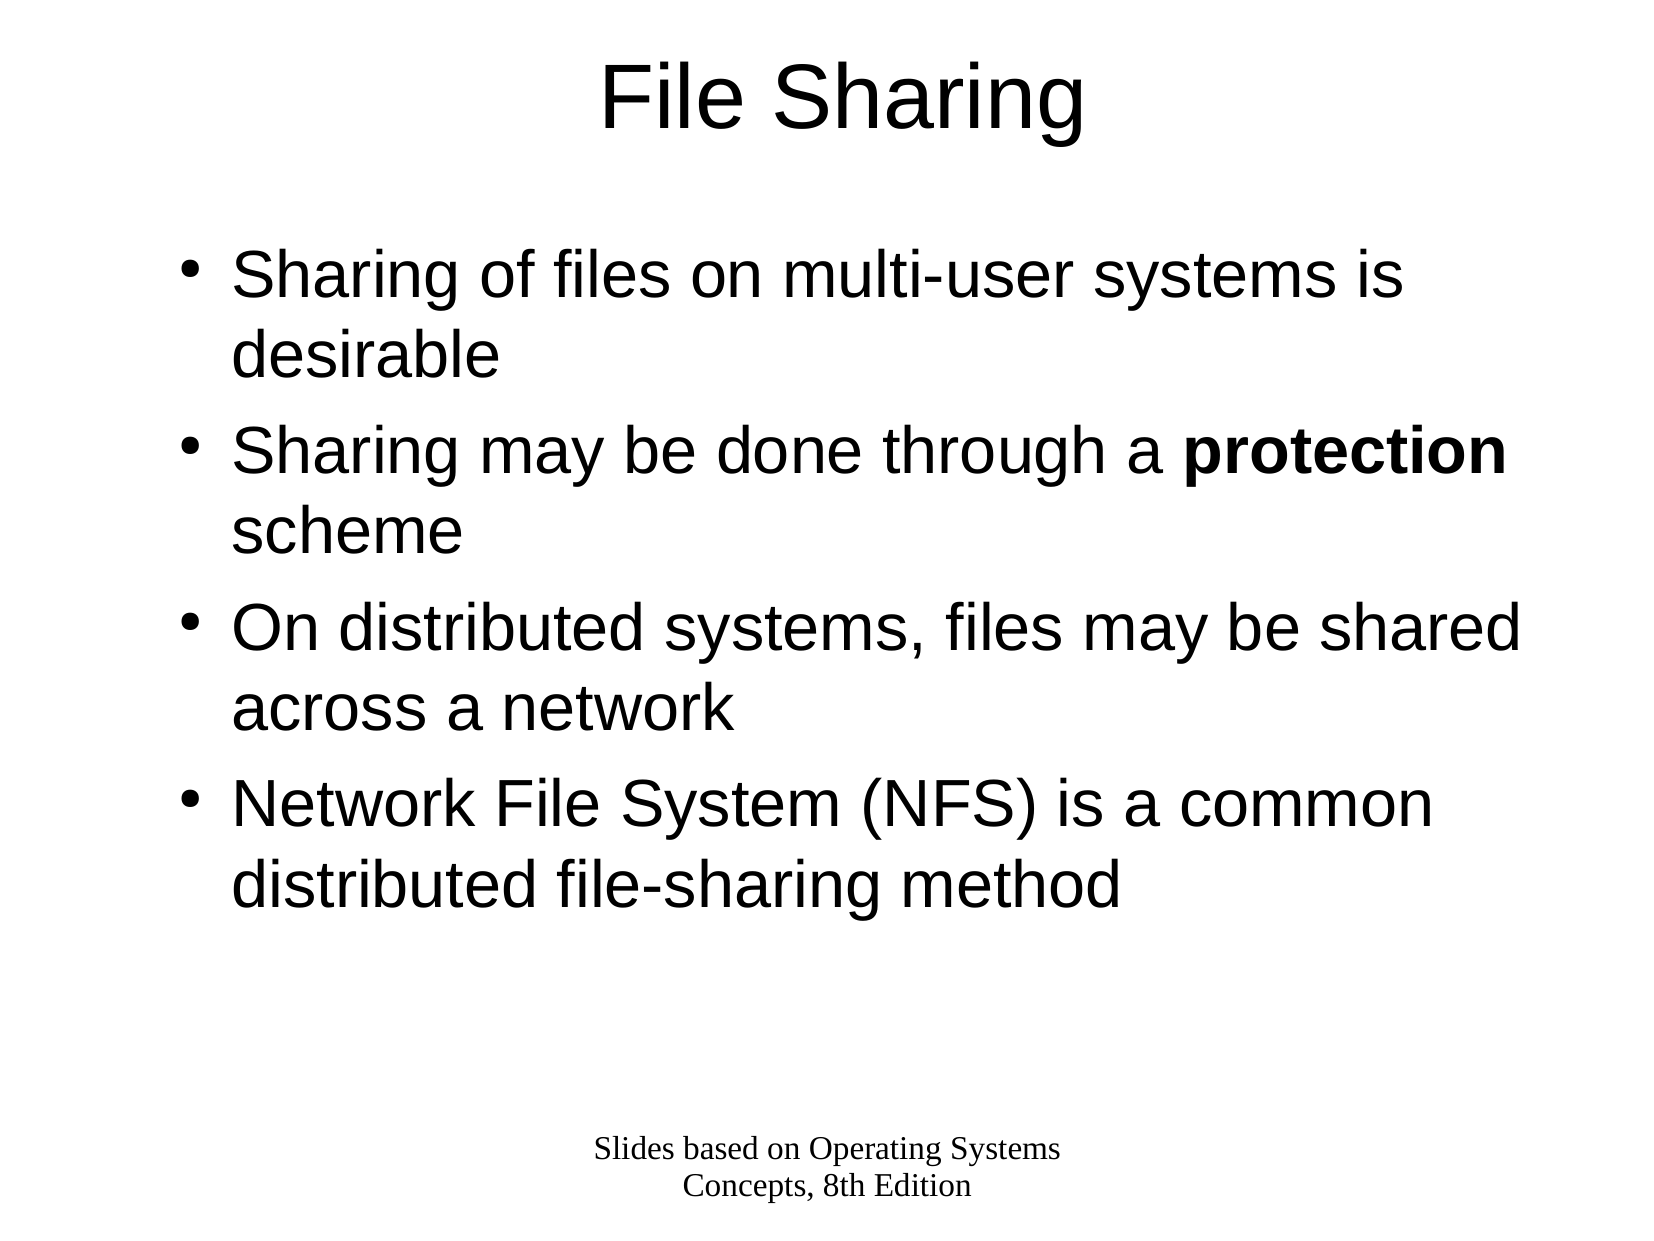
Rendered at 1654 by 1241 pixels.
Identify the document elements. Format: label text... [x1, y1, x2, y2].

list Sharing of files on multi-user systems is desirable Sharing may be done through a protection scheme On distributed systems, files may be shared across a network Network File System (NFS) is a common distributed file-sharing method [145, 222, 1634, 1043]
title File Sharing [82, 16, 1571, 155]
